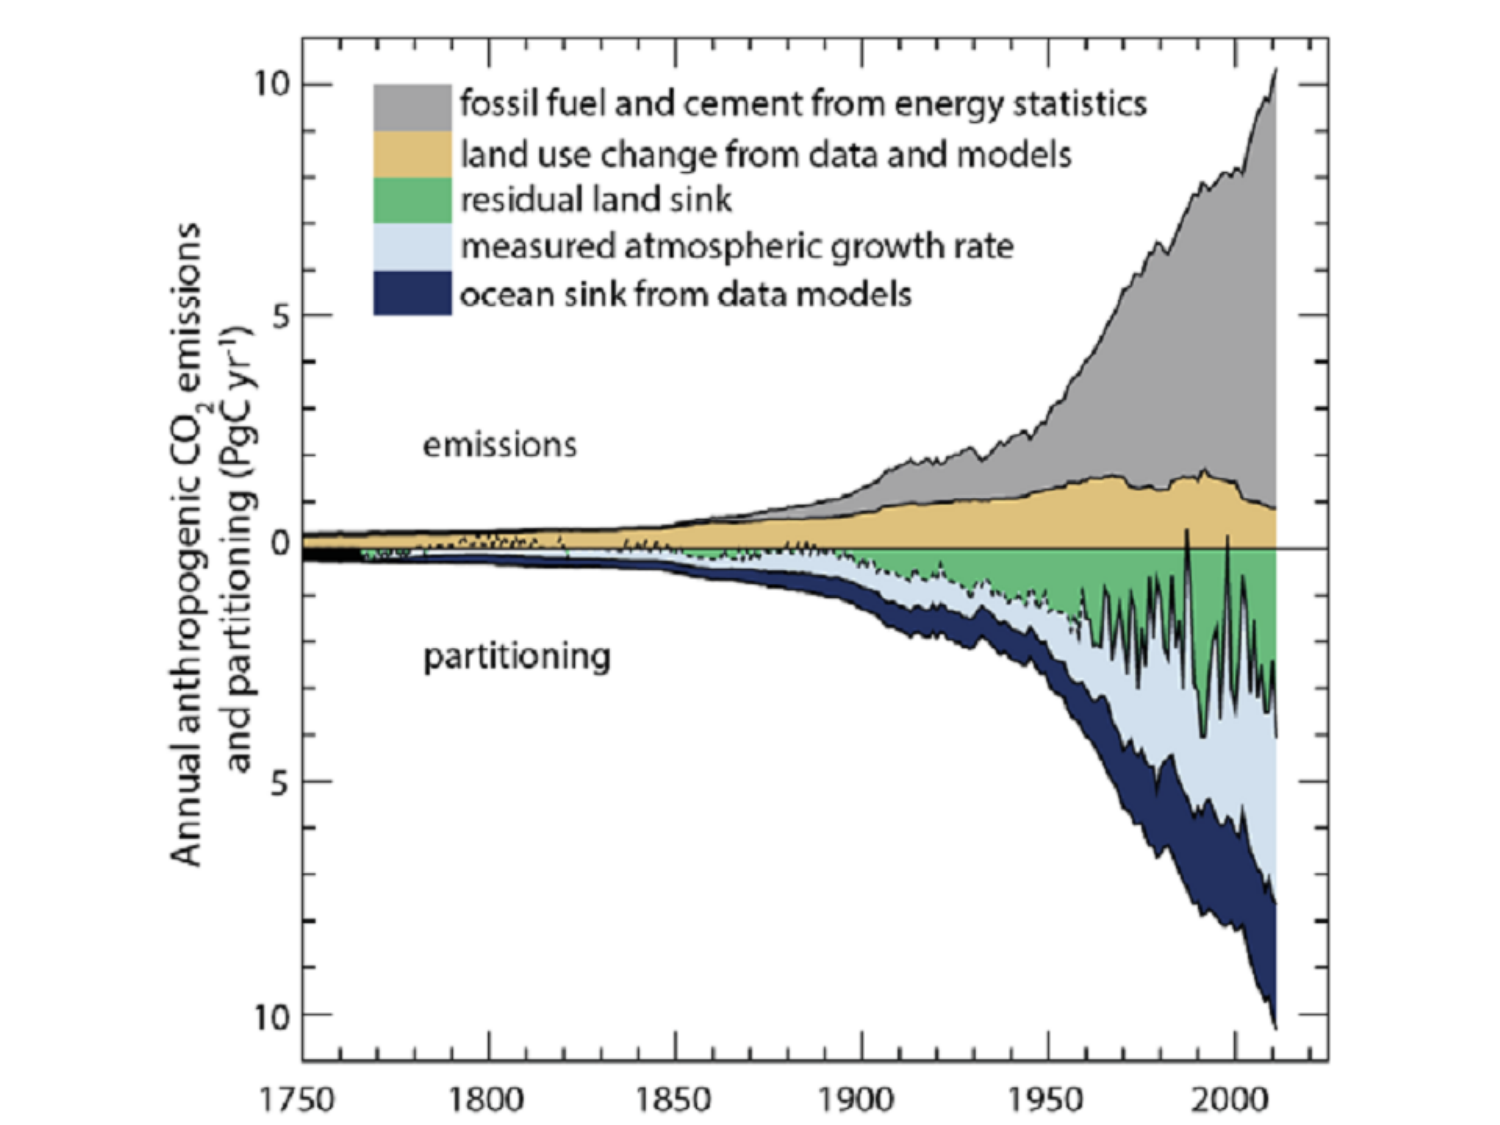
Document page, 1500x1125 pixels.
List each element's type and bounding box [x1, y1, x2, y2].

picture [147, 22, 1342, 1123]
